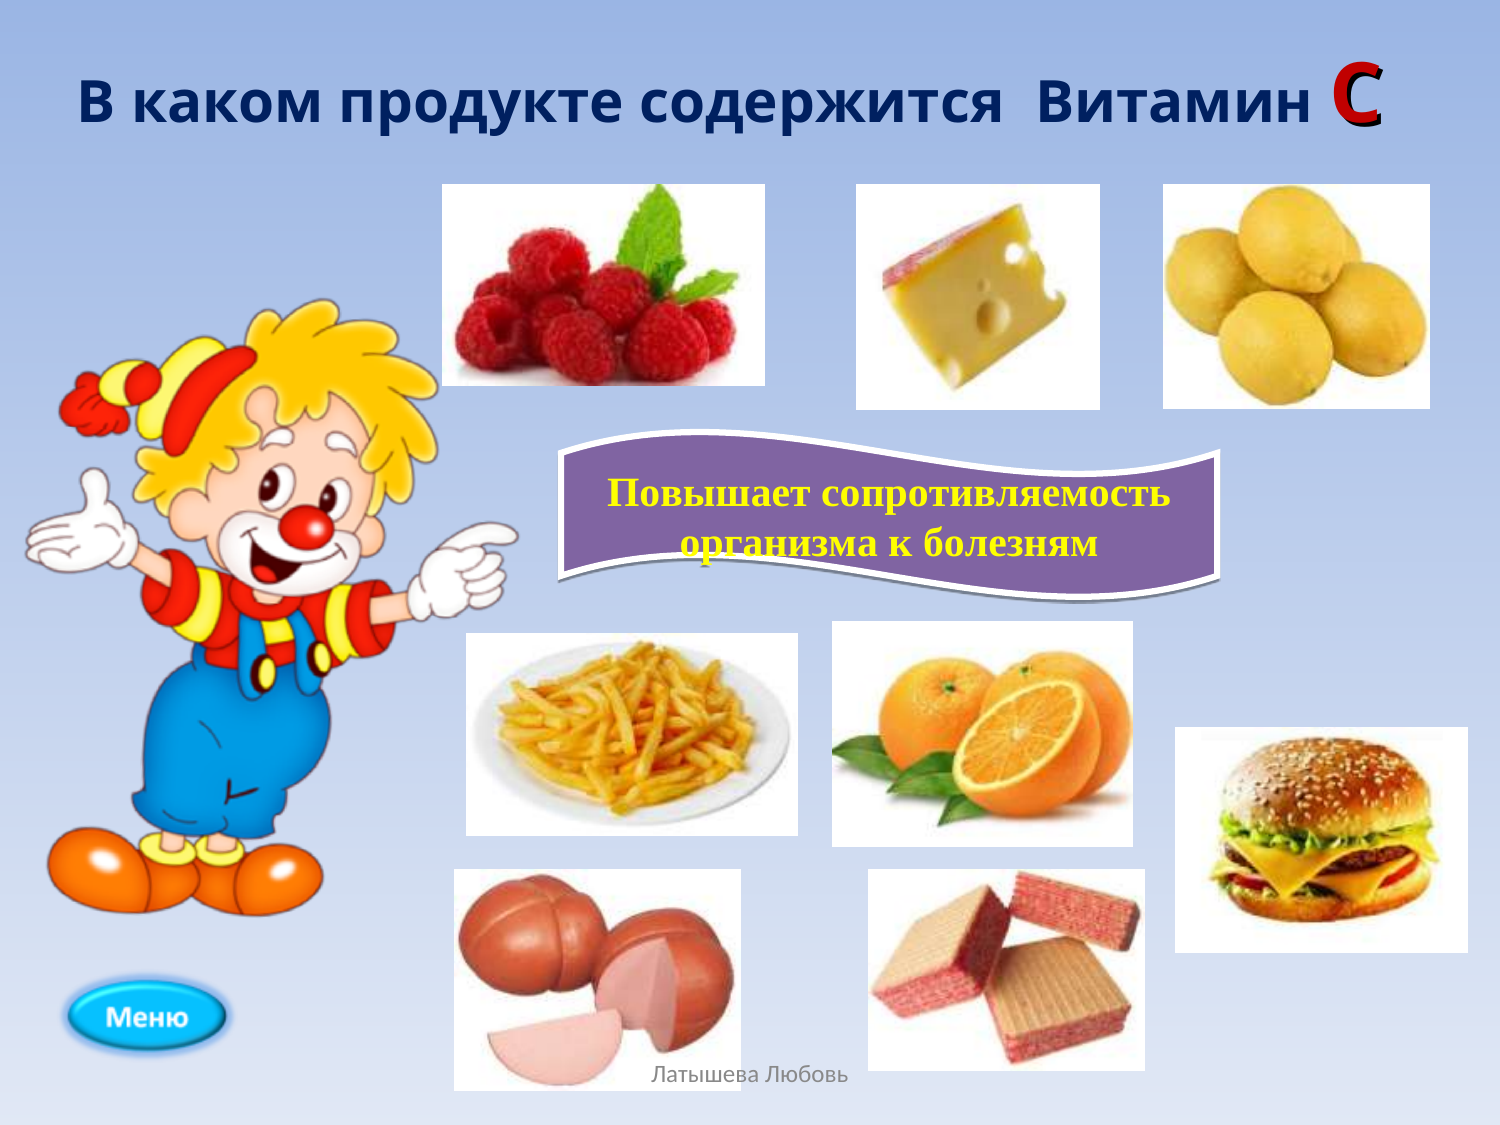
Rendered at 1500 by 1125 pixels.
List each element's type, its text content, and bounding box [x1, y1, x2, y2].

picture [53, 965, 243, 1068]
picture [1163, 184, 1430, 409]
picture [0, 184, 798, 1091]
text_box Латышева Любовь [512, 1042, 988, 1103]
text_box Повышает сопротивляемость организма к болезням [560, 432, 1218, 597]
picture [1175, 727, 1468, 953]
picture [868, 869, 1145, 1071]
picture [832, 621, 1133, 847]
text_box В каком продукте содержится Витамин С [0, 31, 1459, 147]
picture [856, 184, 1100, 410]
